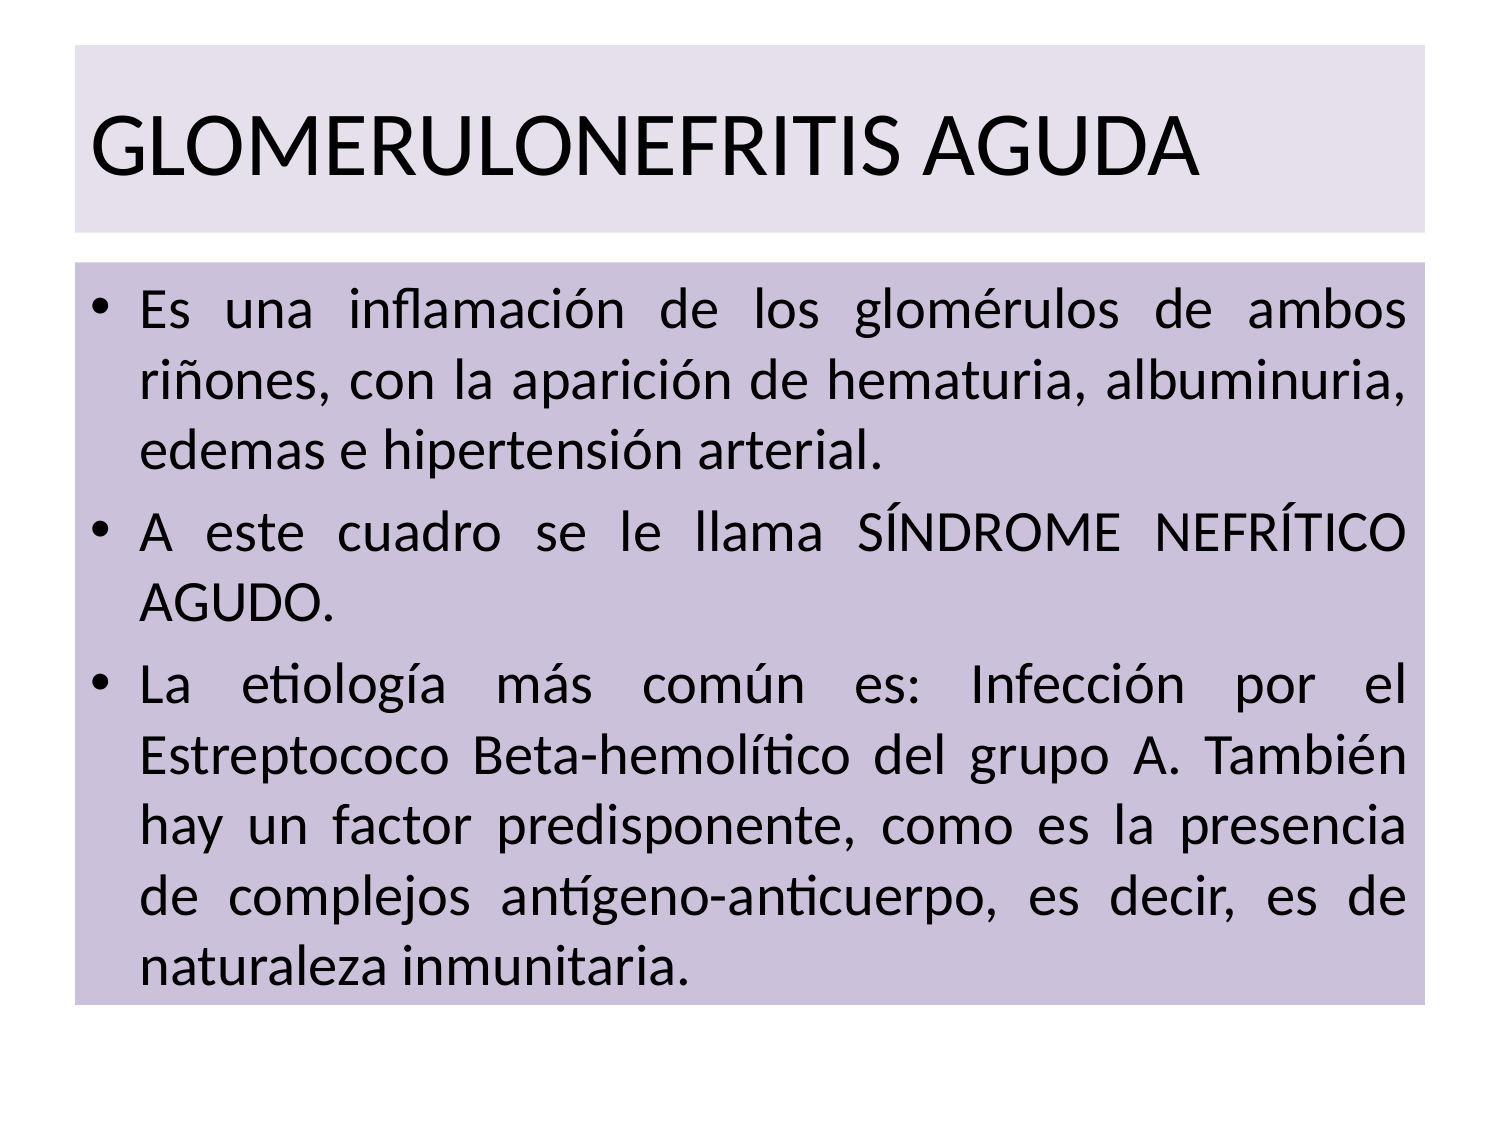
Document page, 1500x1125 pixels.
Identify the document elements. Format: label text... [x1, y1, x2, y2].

list Es una inflamación de los glomérulos de ambos riñones, con la aparición de hematuria, albuminuria, edemas e hipertensión arterial. A este cuadro se le llama SÍNDROME NEFRÍTICO AGUDO. La etiología más común es: Infección por el Estreptococo Beta-hemolítico del grupo A. También hay un factor predisponente, como es la presencia de complejos antígeno-anticuerpo, es decir, es de naturaleza inmunitaria. [75, 262, 1425, 1005]
title GLOMERULONEFRITIS AGUDA [75, 45, 1425, 233]
